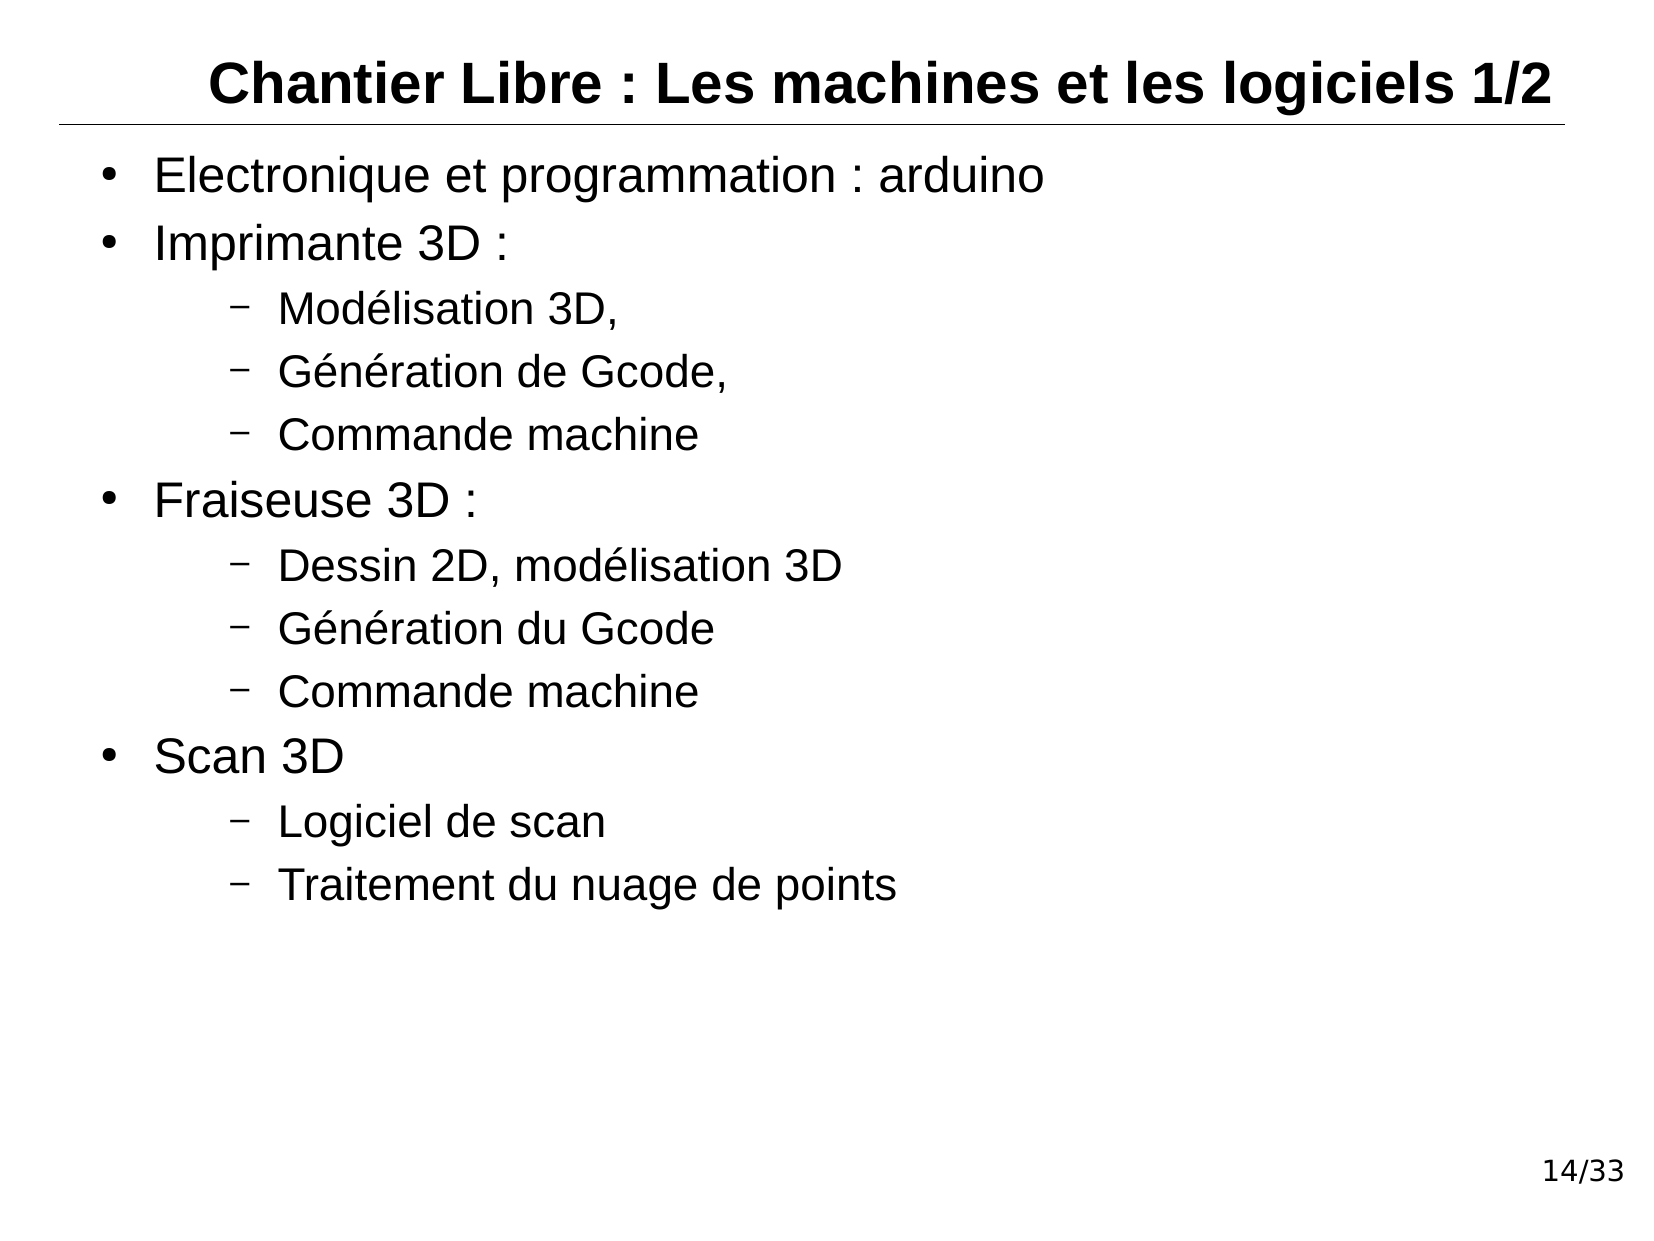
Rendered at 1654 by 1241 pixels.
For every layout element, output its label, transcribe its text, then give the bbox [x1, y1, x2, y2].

list Electronique et programmation : arduino Imprimante 3D : Modélisation 3D, Génération de Gcode, Commande machine Fraiseuse 3D : Dessin 2D, modélisation 3D Génération du Gcode Commande machine Scan 3D Logiciel de scan Traitement du nuage de points [82, 147, 1571, 1109]
title Chantier Libre : Les machines et les logiciels 1/2 [59, 46, 1571, 122]
